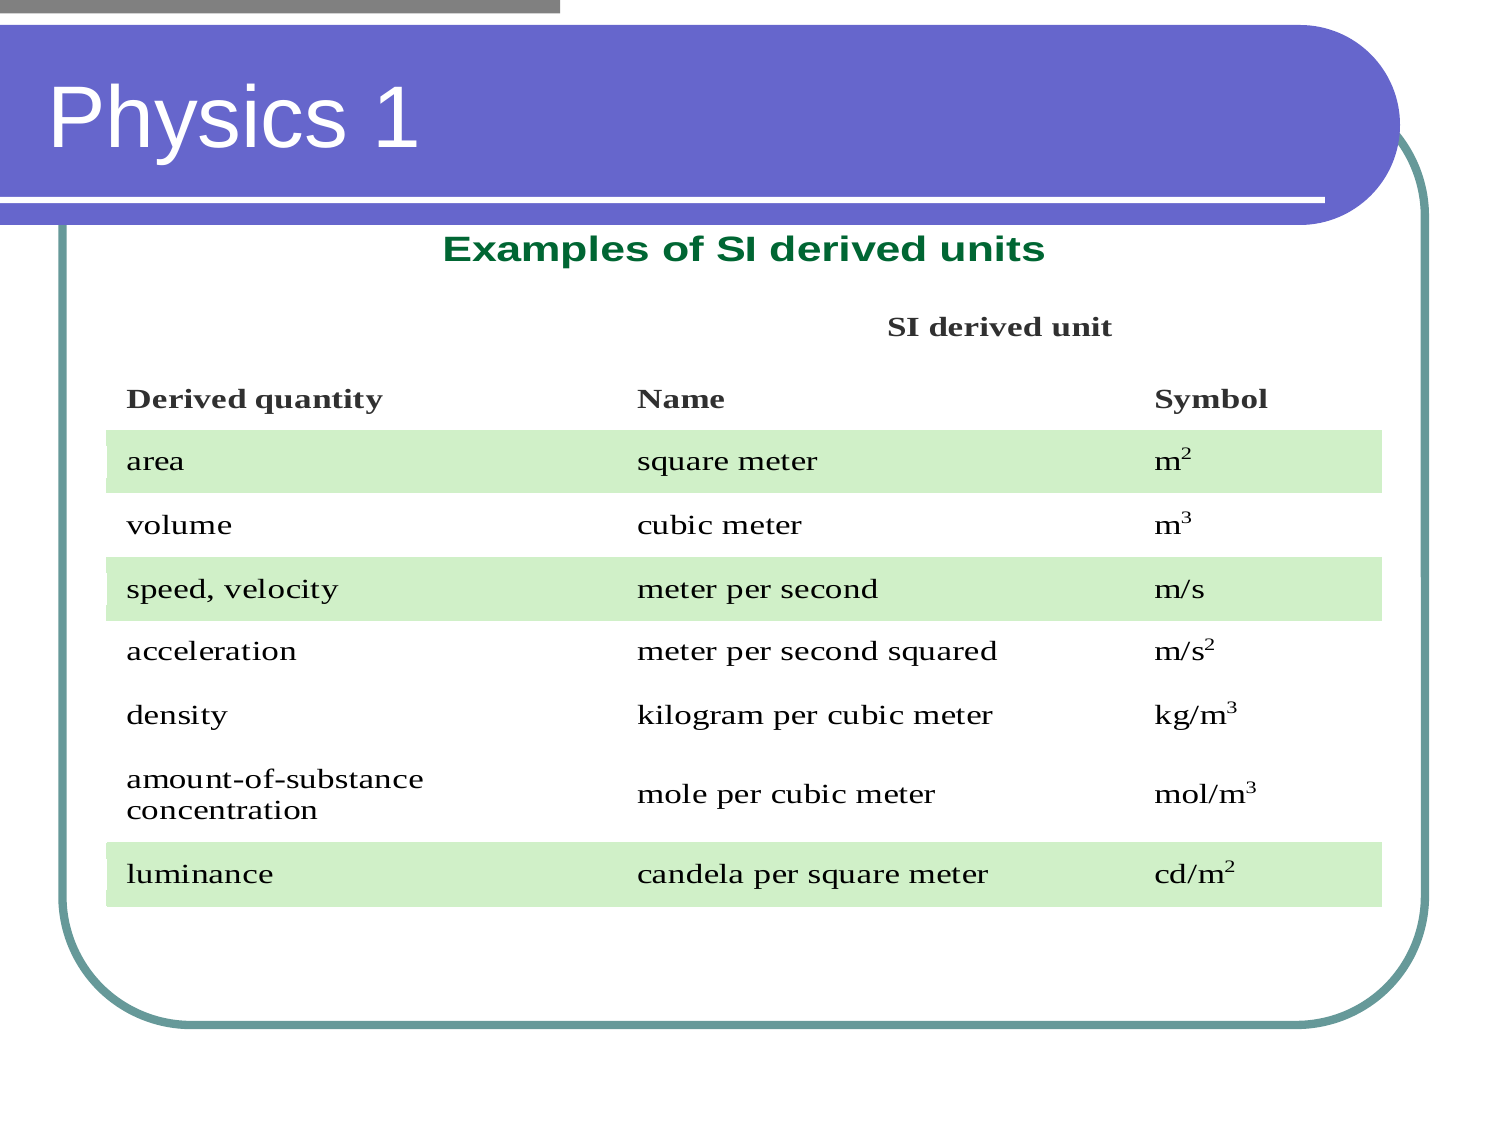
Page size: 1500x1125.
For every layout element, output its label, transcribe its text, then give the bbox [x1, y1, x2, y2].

title Physics 1 [32, 37, 1347, 188]
text_box [0, 0, 561, 14]
picture [99, 214, 1386, 1036]
